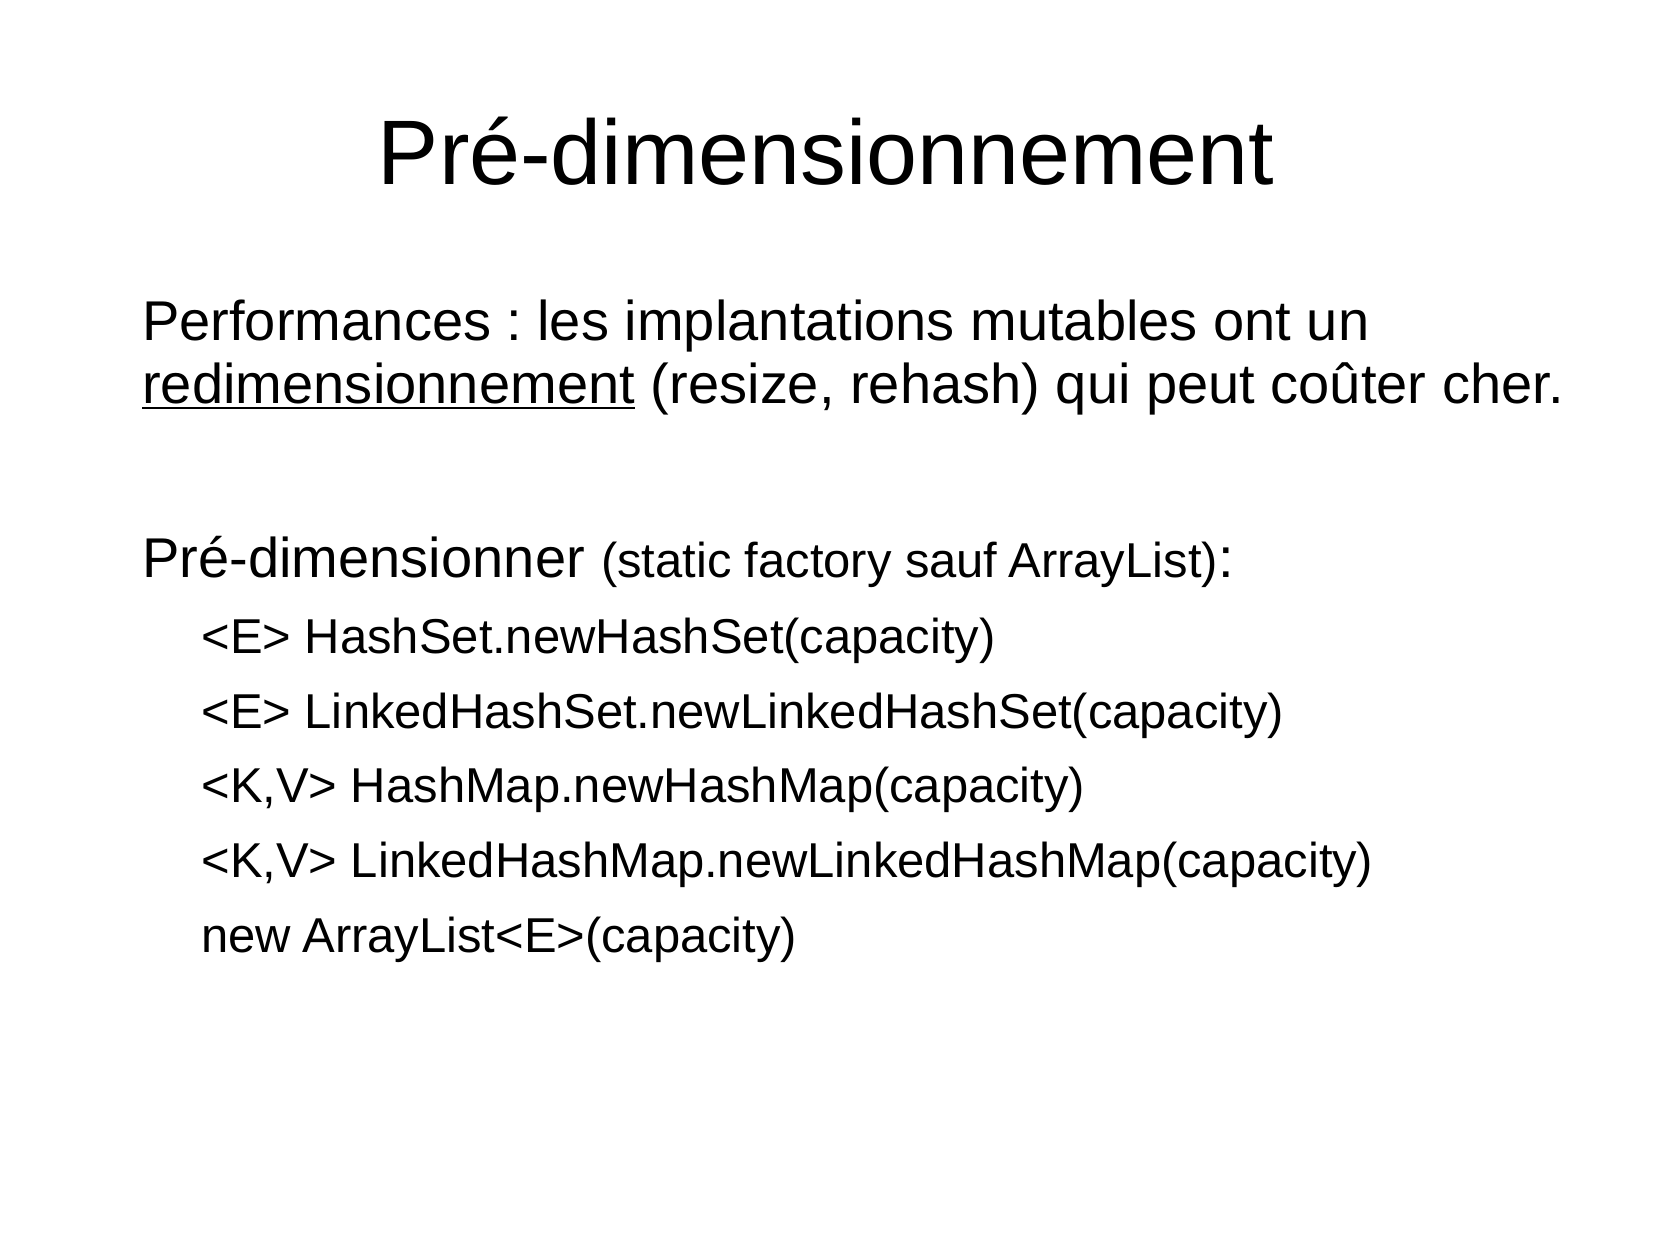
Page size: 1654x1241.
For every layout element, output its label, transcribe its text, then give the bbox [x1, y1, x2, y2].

list Performances : les implantations mutables ont un redimensionnement (resize, rehash) qui peut coûter cher. Pré-dimensionner (static factory sauf ArrayList): <E> HashSet.newHashSet(capacity) <E> LinkedHashSet.newLinkedHashSet(capacity) <K,V> HashMap.newHashMap(capacity) <K,V> LinkedHashMap.newLinkedHashMap(capacity) new ArrayList<E>(capacity) [82, 290, 1571, 1010]
title Pré-dimensionnement [82, 49, 1571, 257]
